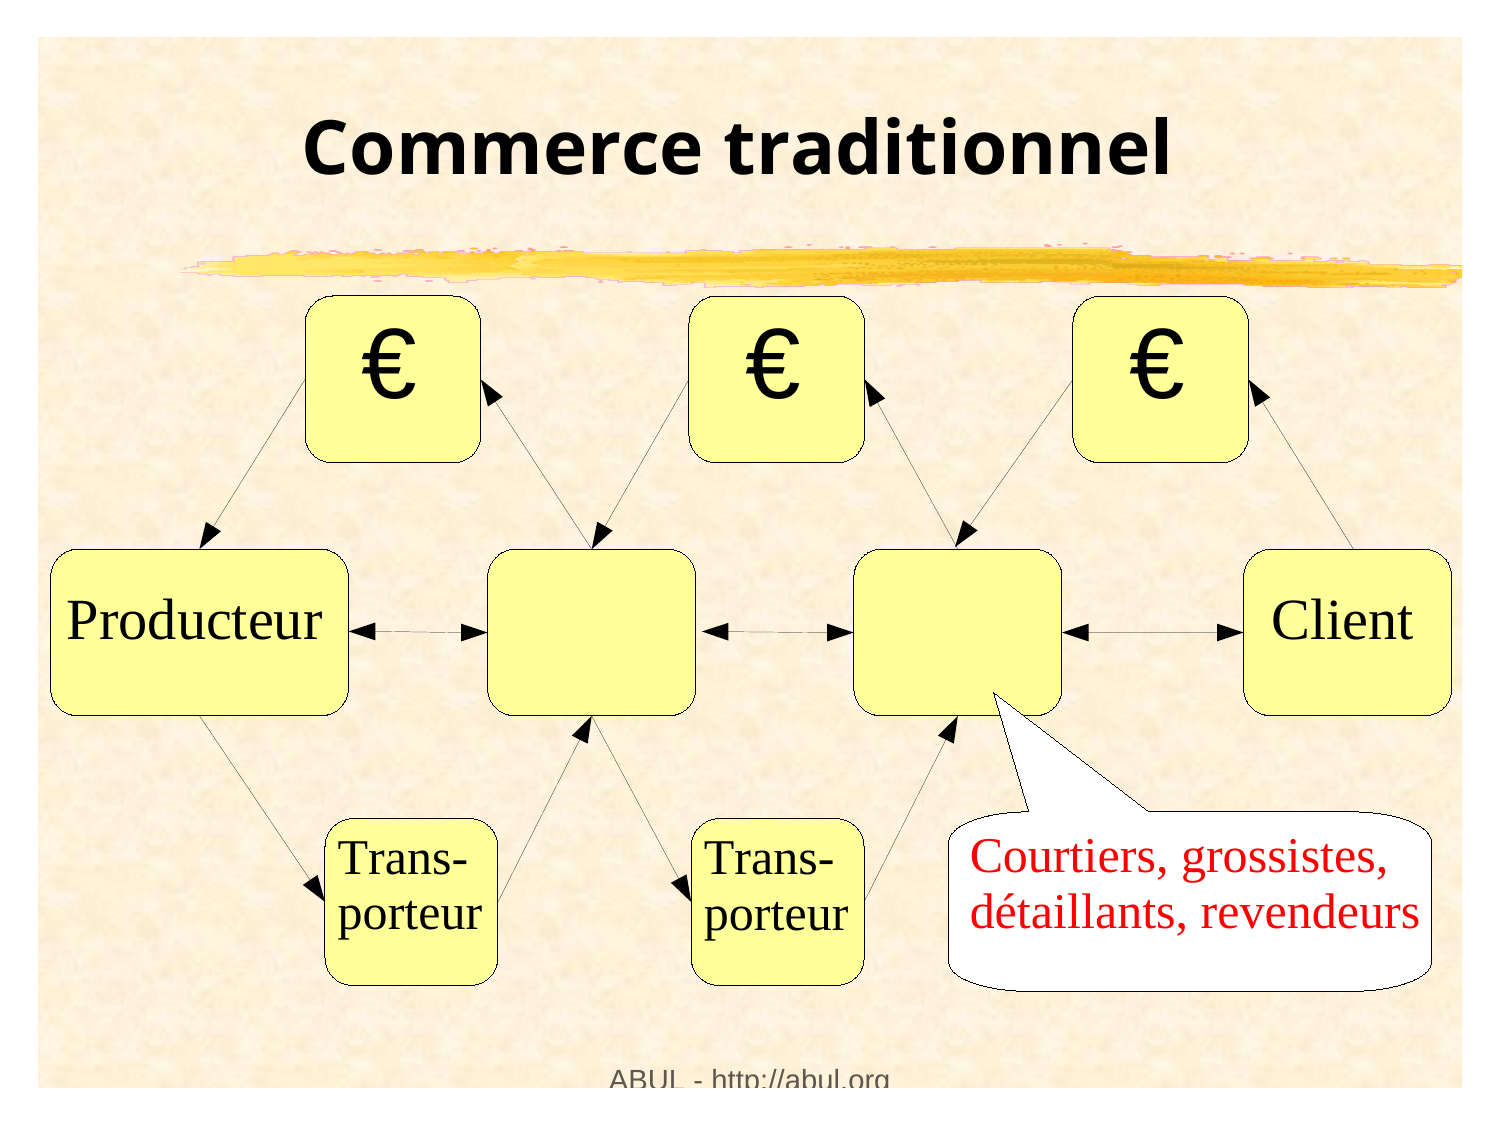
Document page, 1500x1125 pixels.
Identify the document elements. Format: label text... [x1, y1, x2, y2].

text_box Producteur [66, 587, 349, 676]
text_box Courtiers, grossistes, détaillants, revendeurs [969, 828, 1423, 950]
text_box [853, 549, 1432, 992]
picture [788, 1082, 795, 1088]
text_box [1072, 296, 1249, 463]
picture [716, 1076, 723, 1088]
text_box Trans- porteur [337, 830, 490, 952]
picture [806, 1076, 813, 1088]
title Commerce traditionnel [301, 39, 1322, 253]
picture [852, 1076, 860, 1088]
text_box € [745, 307, 818, 432]
text_box Client [1271, 587, 1434, 659]
picture [748, 1076, 755, 1088]
text_box € [361, 307, 434, 432]
picture [37, 37, 1463, 1088]
text_box Trans- porteur [703, 830, 856, 952]
text_box [691, 818, 865, 986]
picture [878, 1076, 886, 1088]
picture [614, 1073, 621, 1082]
picture [633, 1081, 643, 1088]
text_box [487, 549, 696, 716]
text_box [50, 549, 349, 716]
picture [732, 1076, 737, 1088]
picture [612, 1084, 624, 1088]
text_box [1243, 549, 1452, 716]
text_box € [1129, 307, 1202, 432]
text_box [324, 818, 498, 986]
text_box [688, 296, 865, 463]
text_box [305, 295, 481, 463]
picture [633, 1072, 642, 1078]
